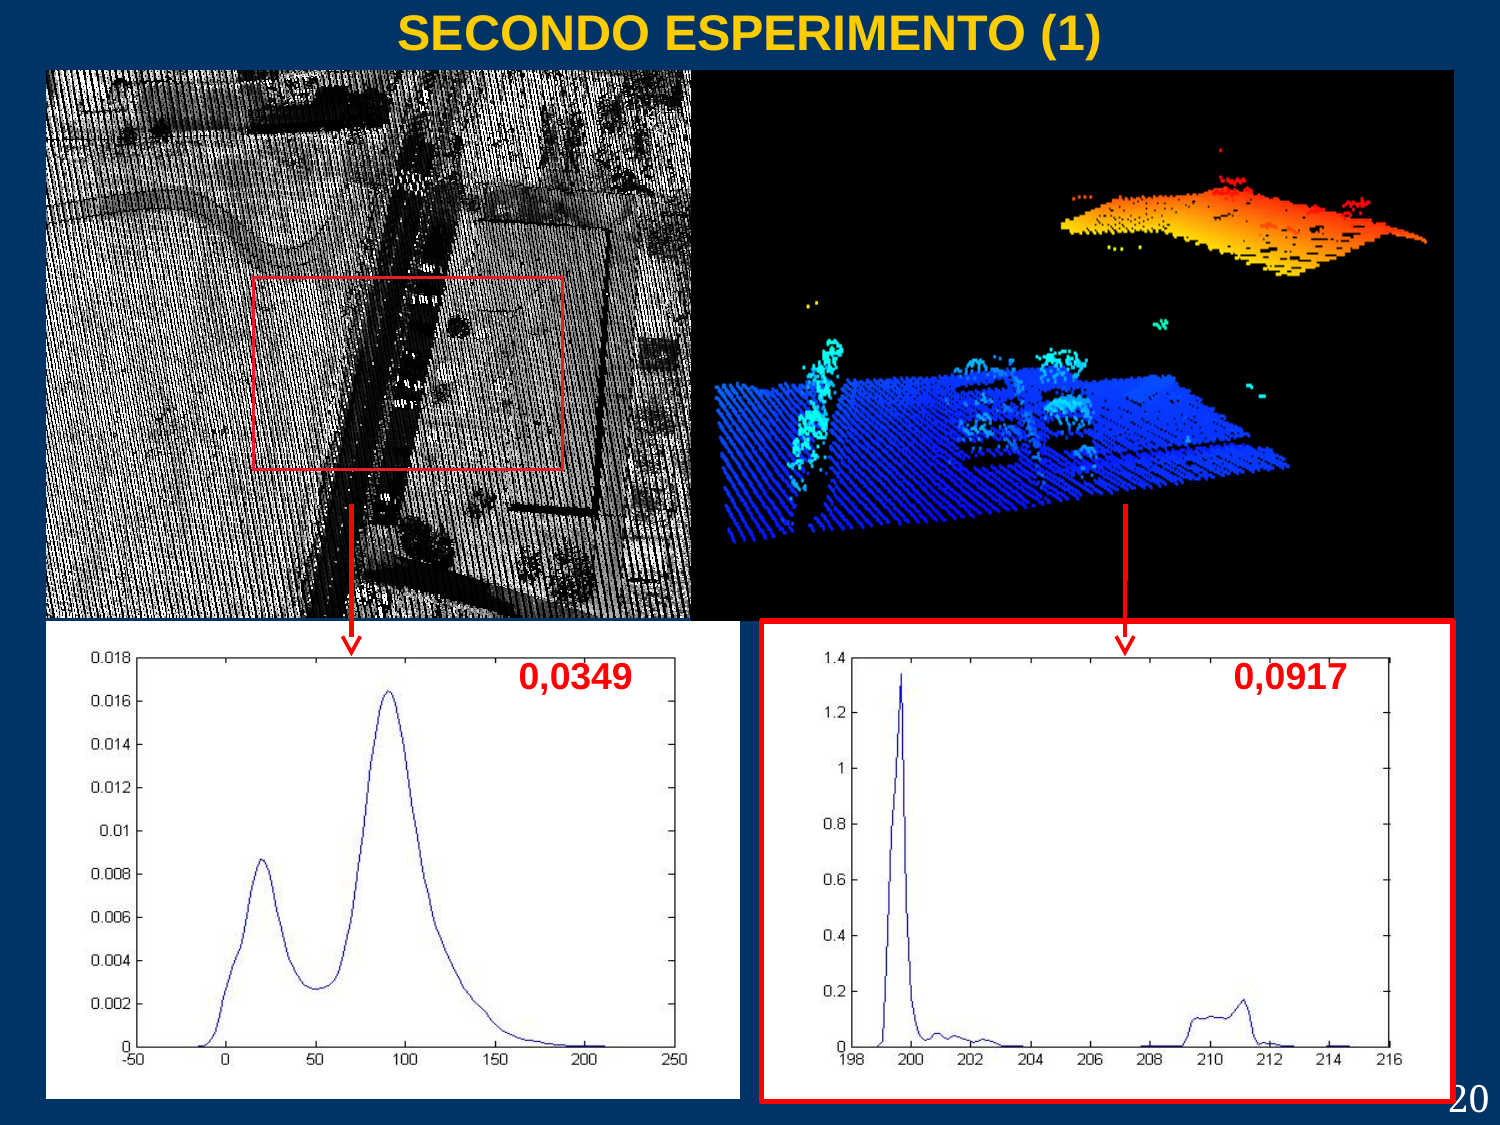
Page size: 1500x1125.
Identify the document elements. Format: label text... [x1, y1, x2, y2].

text_box SECONDO ESPERIMENTO (1) [0, 0, 1500, 69]
text_box 0,0917 [1218, 644, 1383, 705]
picture [764, 624, 1450, 1099]
picture [46, 70, 1454, 1099]
slide_number <numero> [1154, 1067, 1500, 1125]
text_box 0,0349 [503, 644, 668, 705]
